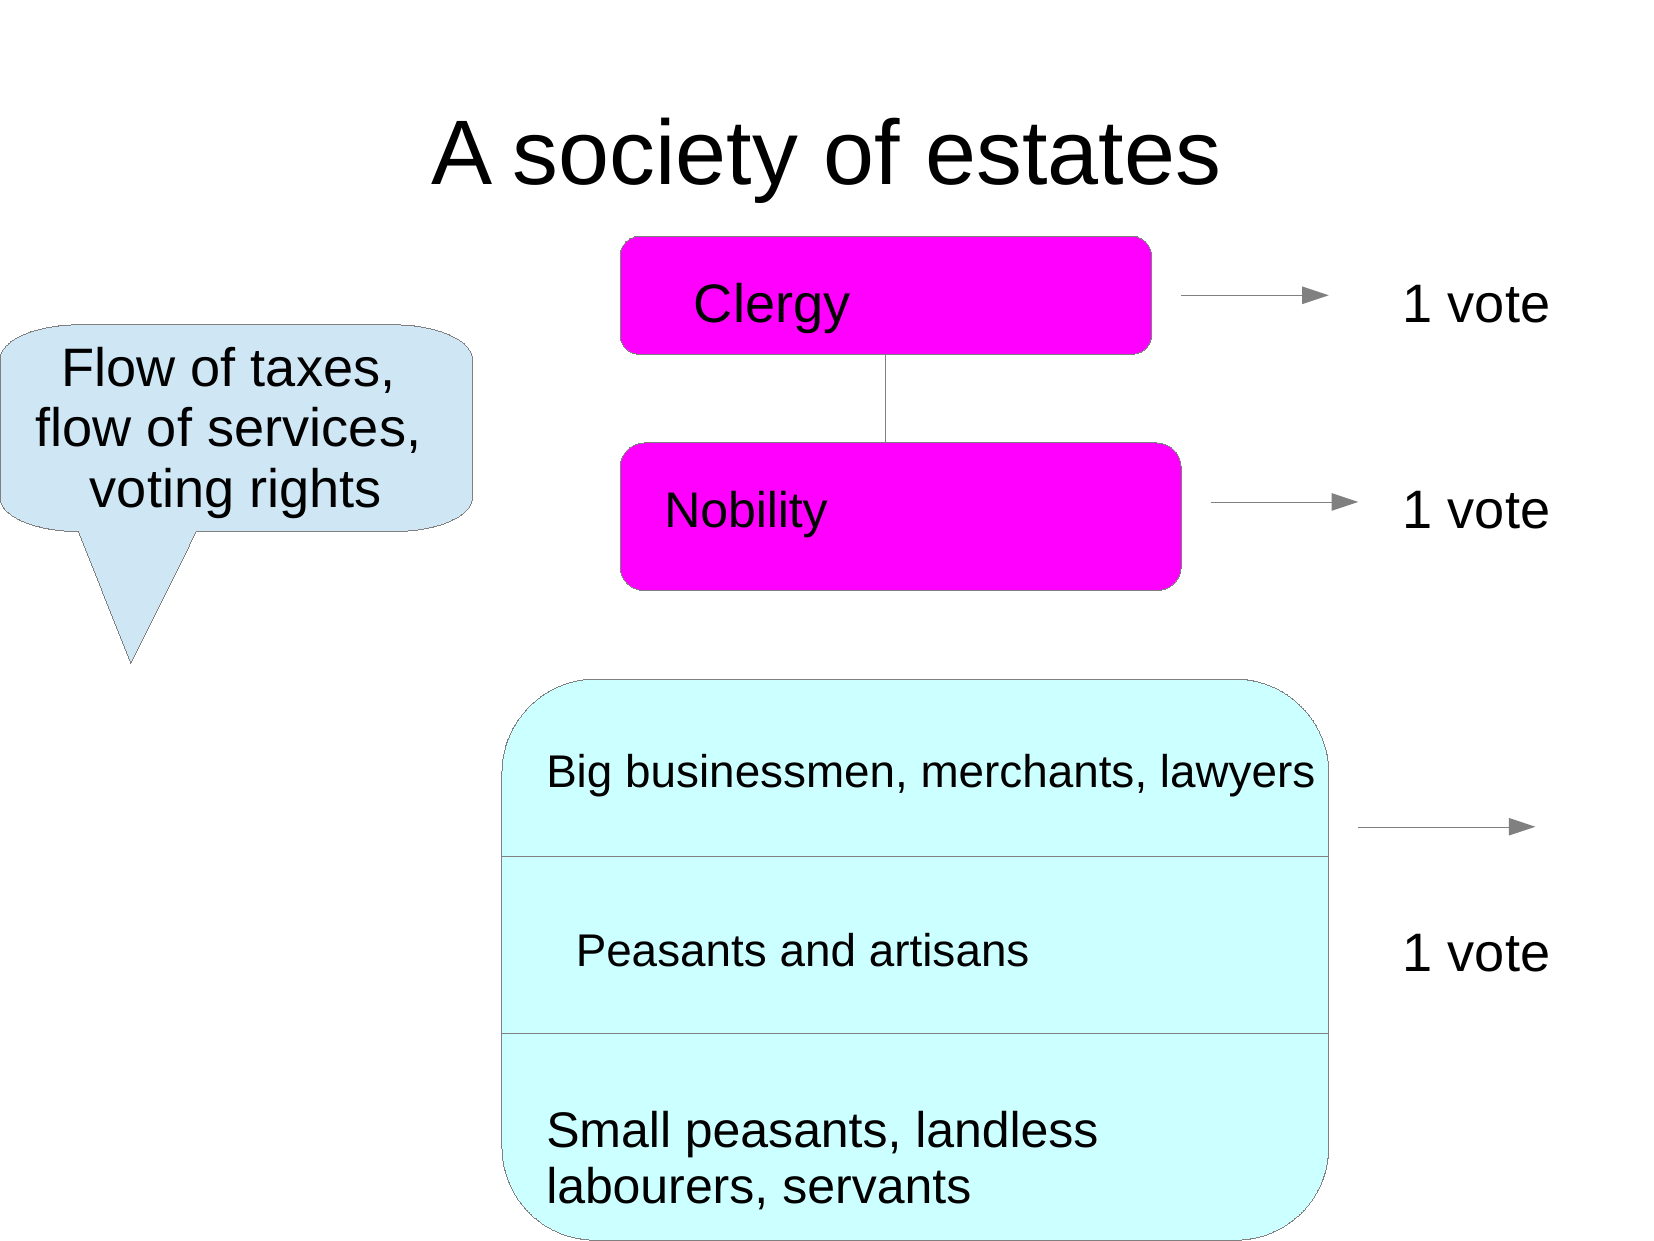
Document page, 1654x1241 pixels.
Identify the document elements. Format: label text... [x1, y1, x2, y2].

text_box [620, 442, 1182, 591]
text_box Nobility [649, 474, 1034, 546]
text_box 1 vote [1387, 472, 1625, 562]
text_box [501, 857, 1329, 1033]
text_box Clergy [679, 265, 1024, 353]
text_box Small peasants, landless labourers, servants [531, 1094, 1128, 1222]
title A society of estates [82, 49, 1571, 257]
text_box [501, 1034, 1329, 1241]
text_box 1 vote [1387, 915, 1625, 1004]
text_box [501, 679, 1329, 856]
text_box Big businessmen, merchants, lawyers [531, 738, 1354, 827]
text_box Flow of taxes, flow of services, voting rights [0, 324, 473, 664]
text_box Peasants and artisans [561, 917, 1211, 984]
text_box [620, 236, 1152, 355]
text_box 1 vote [1387, 265, 1625, 353]
